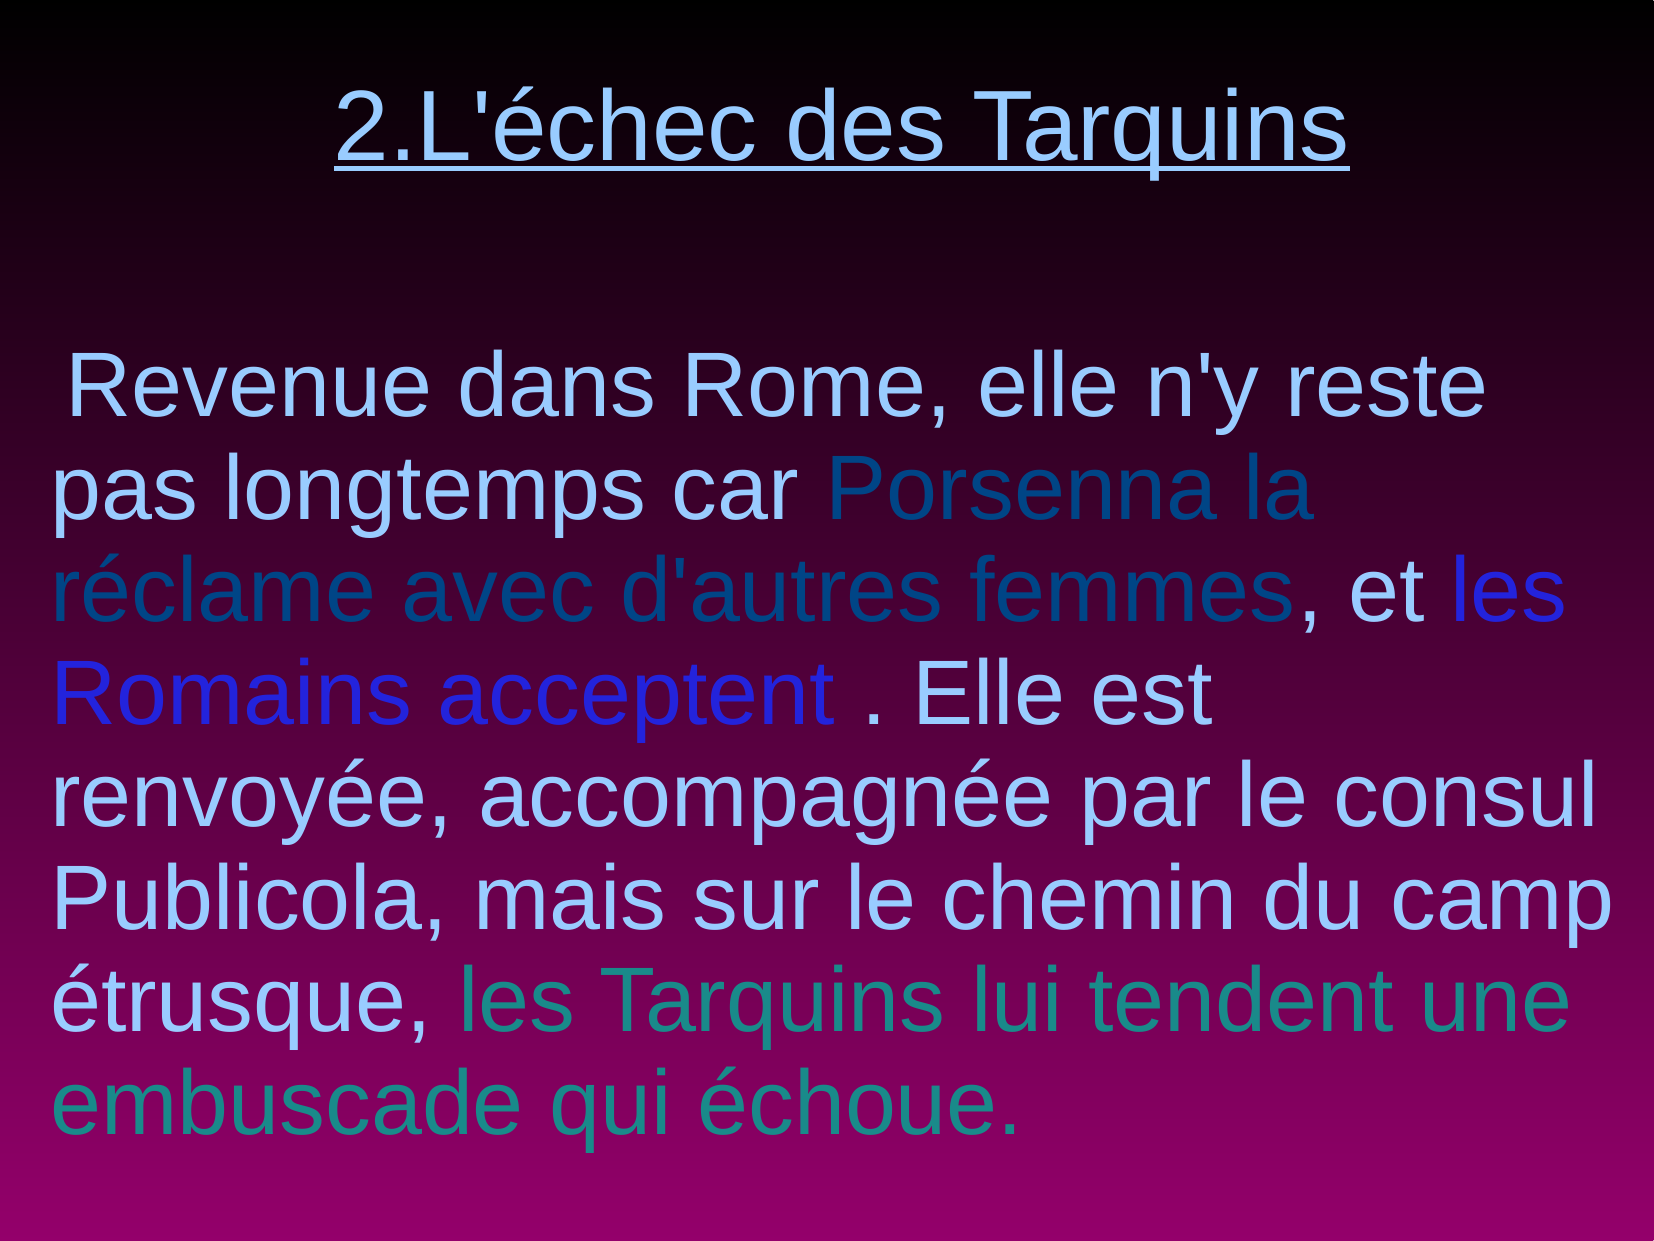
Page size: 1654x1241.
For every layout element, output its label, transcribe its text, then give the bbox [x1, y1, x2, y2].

text_box 2.L'échec des Tarquins [318, 62, 1394, 189]
text_box Revenue dans Rome, elle n'y reste pas longtemps car Porsenna la réclame avec d'autres femmes, et les Romains acceptent . Elle est renvoyée, accompagnée par le consul Publicola, mais sur le chemin du camp étrusque, les Tarquins lui tendent une embuscade qui échoue. [0, 205, 1654, 1241]
